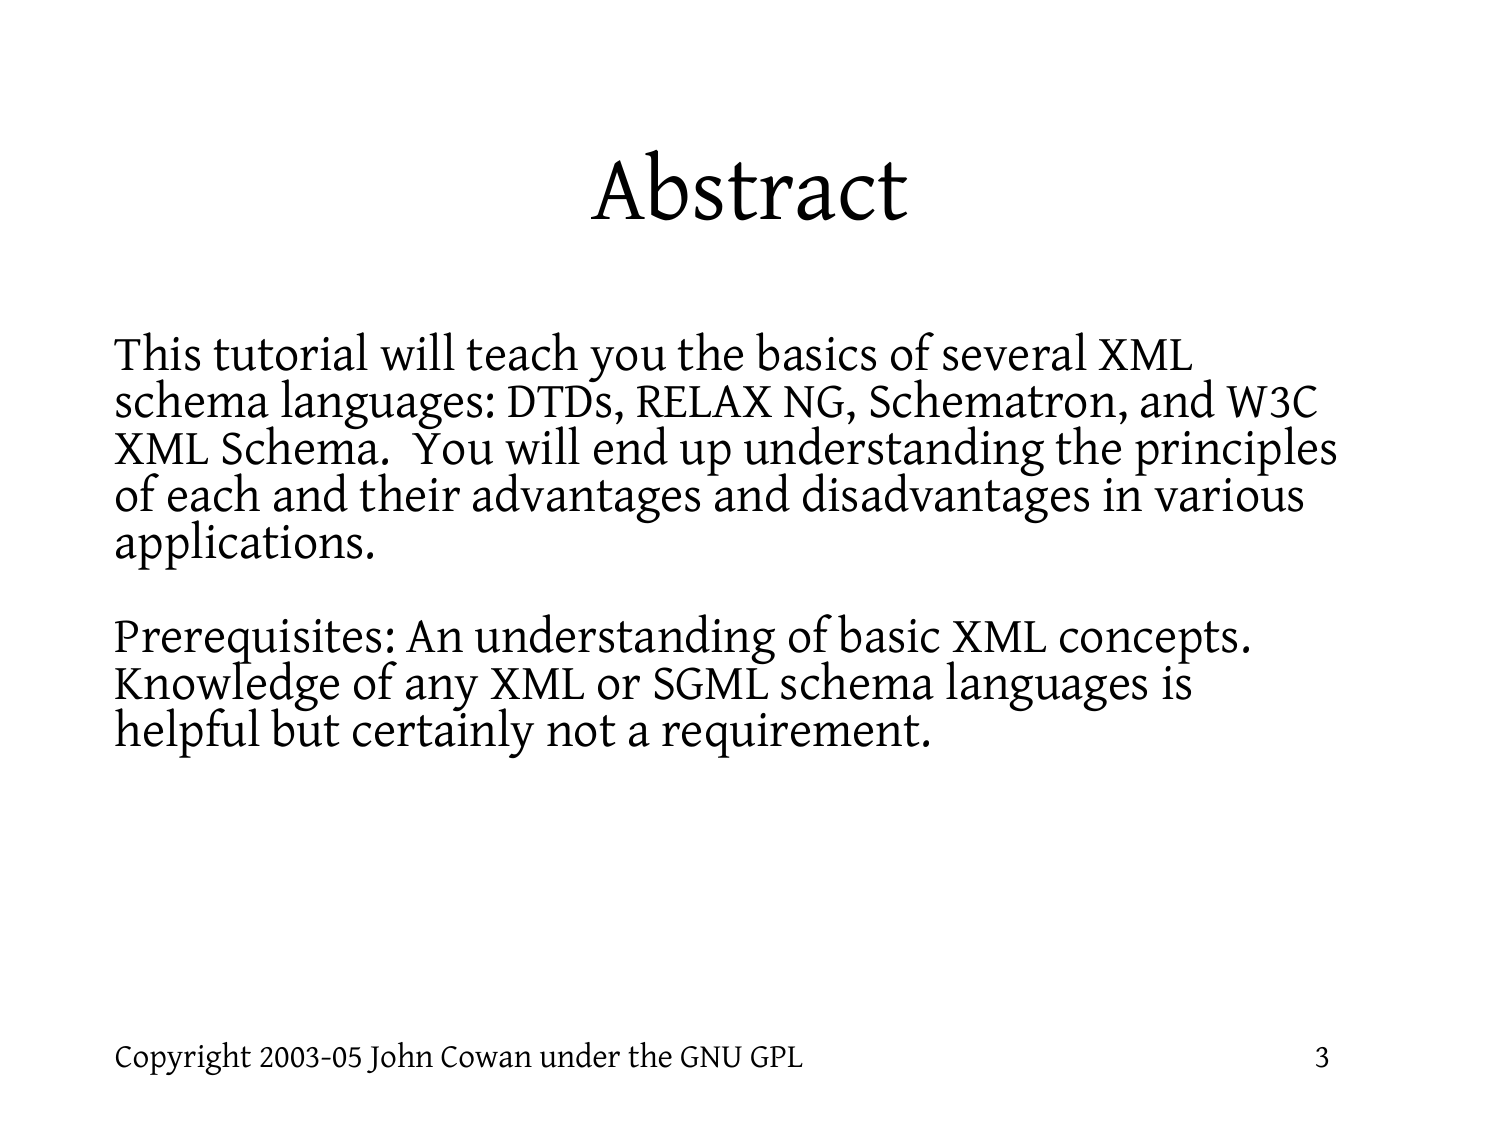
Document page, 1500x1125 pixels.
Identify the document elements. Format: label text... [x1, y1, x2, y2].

text_box This tutorial will teach you the basics of several XML schema languages: DTDs, RELAX NG, Schematron, and W3C XML Schema. You will end up understanding the principles of each and their advantages and disadvantages in various applications. Prerequisites: An understanding of basic XML concepts. Knowledge of any XML or SGML schema languages is helpful but certainly not a requirement. [99, 324, 1363, 999]
title Abstract [112, 99, 1388, 288]
